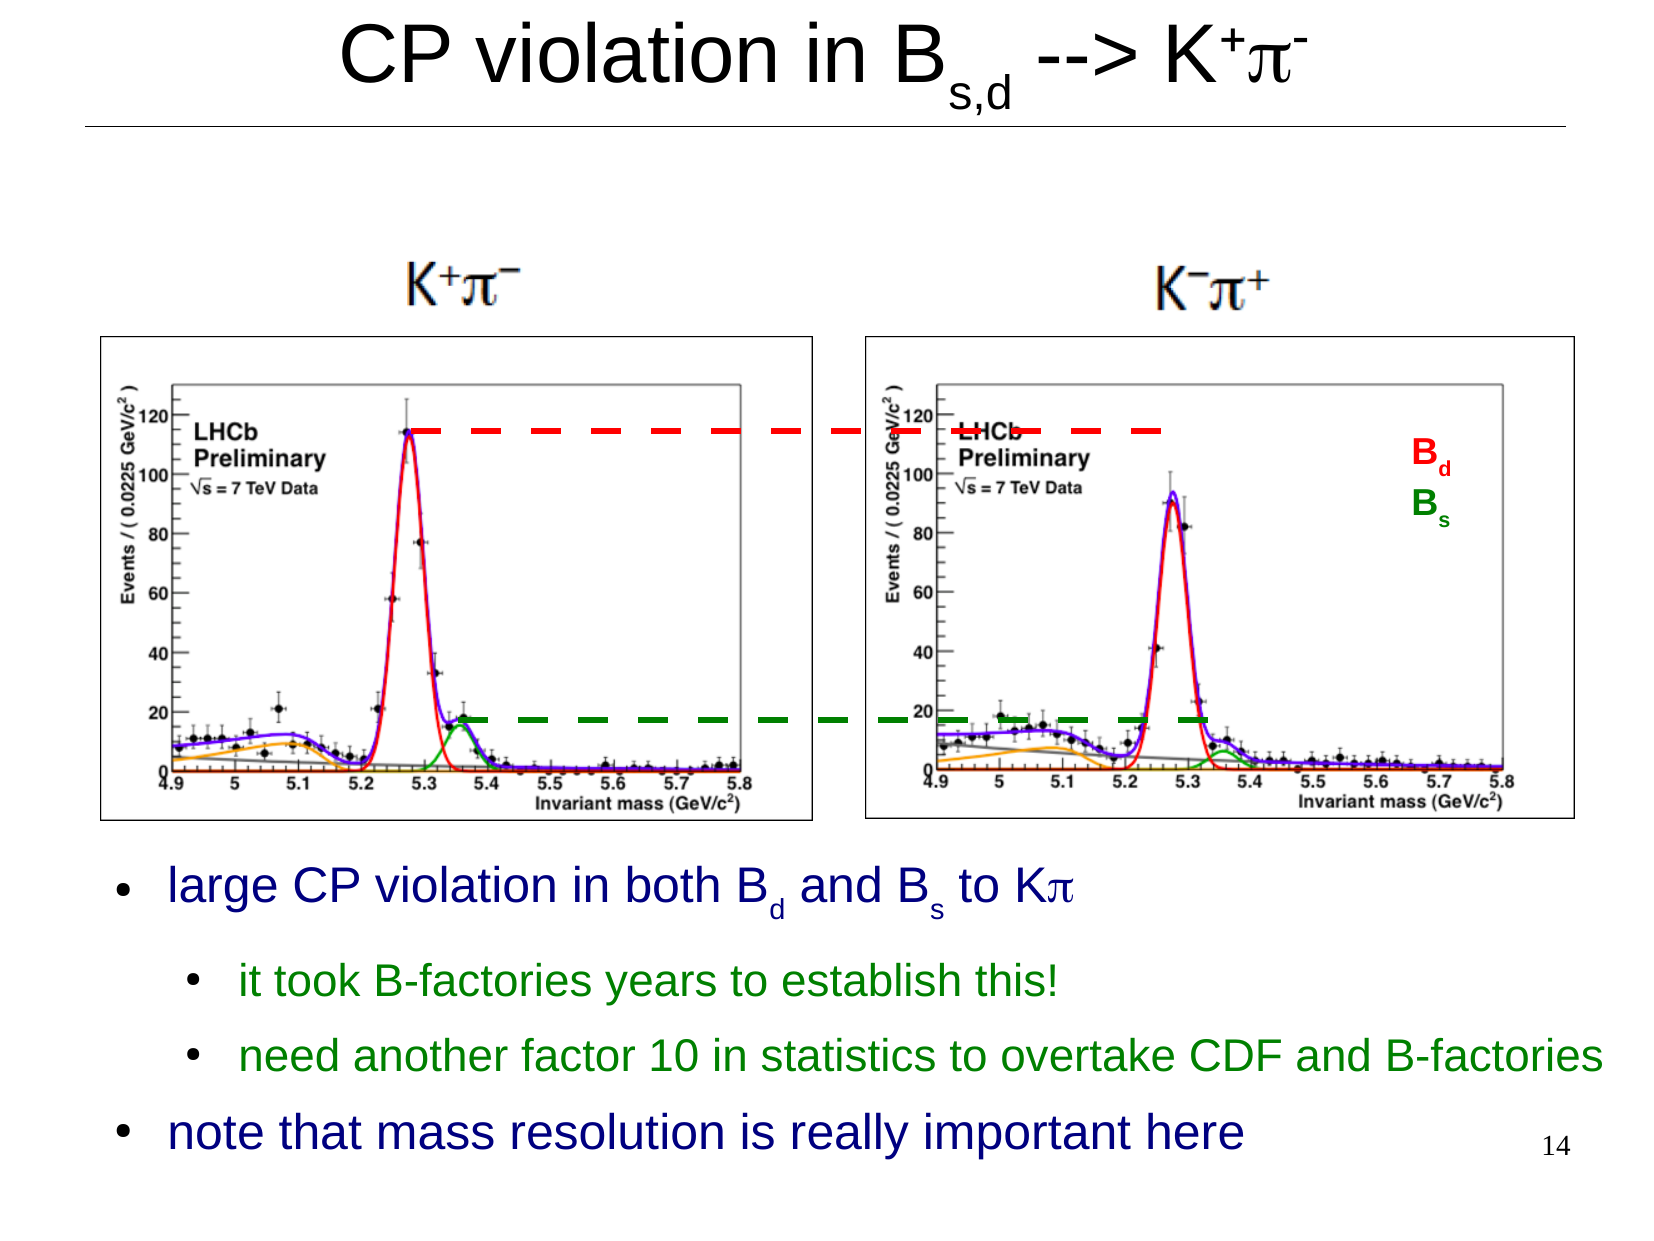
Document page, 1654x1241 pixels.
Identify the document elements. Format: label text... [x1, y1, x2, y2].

text_box Bd Bs [1396, 423, 1467, 540]
picture [1137, 243, 1294, 333]
picture [865, 336, 1575, 819]
picture [388, 237, 543, 328]
title CP violation in Bs,d --> K+p- [79, 2, 1568, 125]
list large CP violation in both Bd and Bs to Kp it took B-factories years to establish this! need another factor 10 in statistics to overtake CDF and B-factories note that mass resolution is really important here [96, 857, 1654, 1166]
picture [100, 336, 813, 821]
